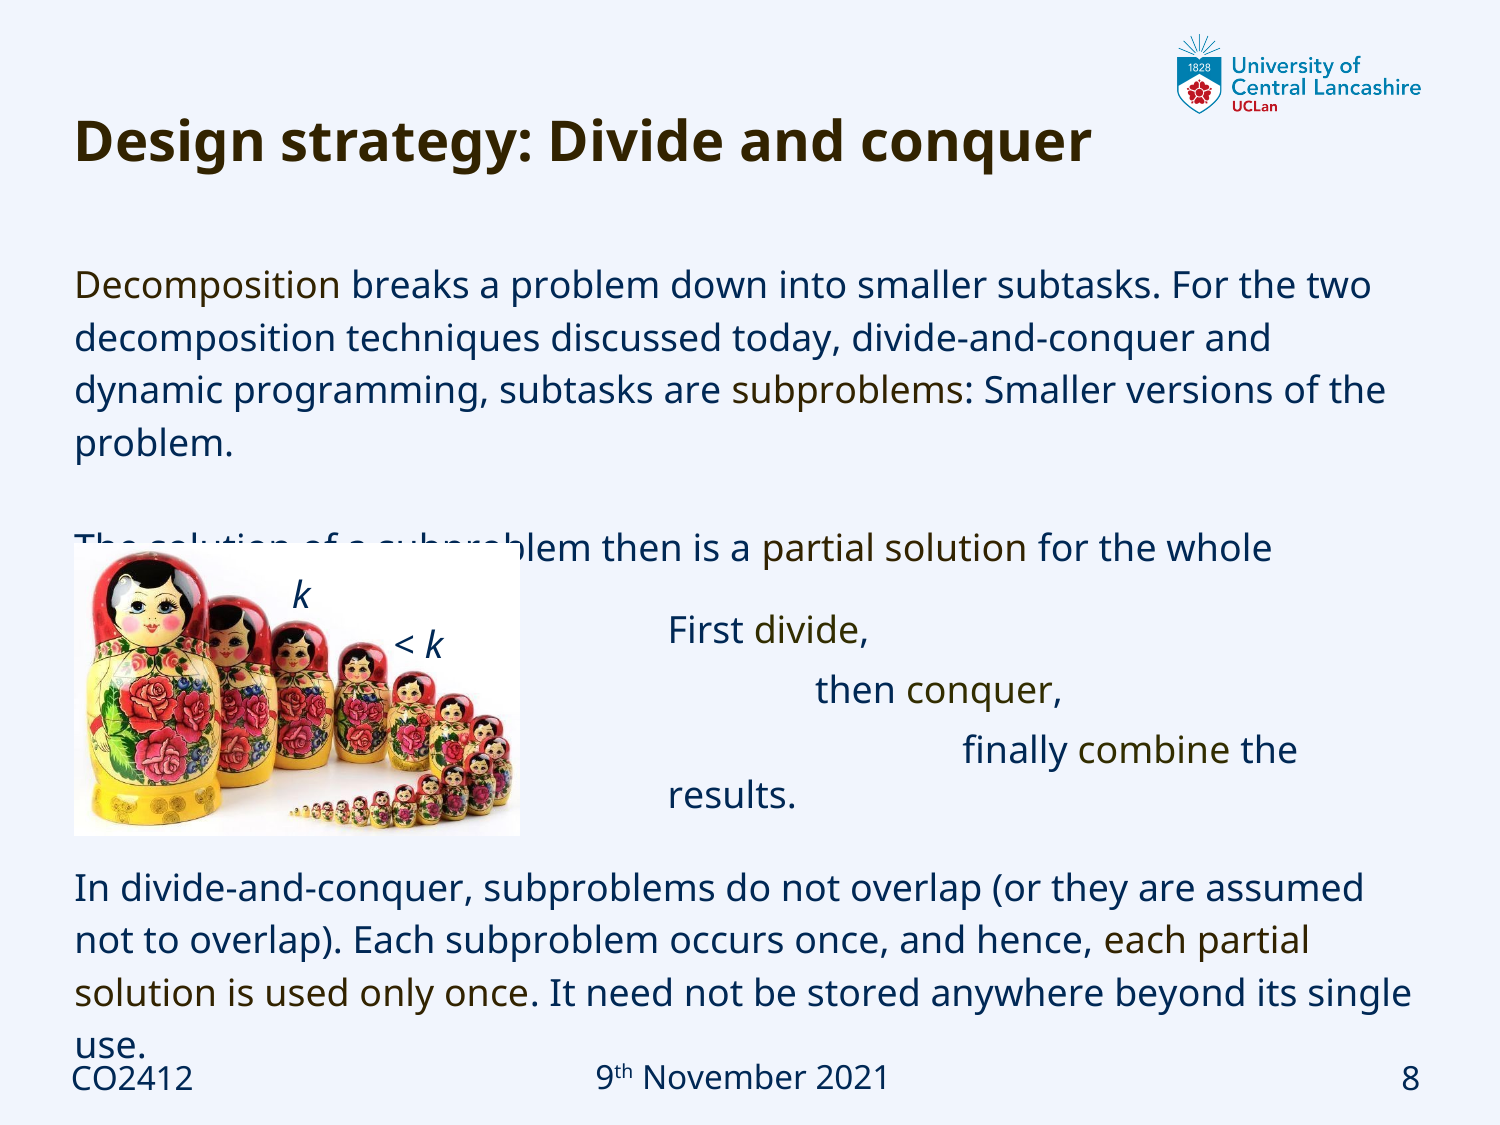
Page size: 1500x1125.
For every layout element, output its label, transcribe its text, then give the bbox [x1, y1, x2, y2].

text_box First divide, then conquer, finally combine the results. [652, 598, 1442, 779]
text_box < k [378, 613, 462, 674]
text_box Decomposition breaks a problem down into smaller subtasks. For the two decomposition techniques discussed today, divide-and-conquer and dynamic programming, subtasks are subproblems: Smaller versions of the problem. The solution of a subproblem then is a partial solution for the whole problem. [59, 246, 1435, 547]
text_box k [277, 563, 326, 624]
picture [74, 543, 520, 836]
picture [1177, 34, 1421, 93]
text_box In divide-and-conquer, subproblems do not overlap (or they are assumed not to overlap). Each subproblem occurs once, and hence, each partial solution is used only once. It need not be stored anywhere beyond its single use. [59, 848, 1435, 1027]
title Design strategy: Divide and conquer [58, 93, 1475, 186]
